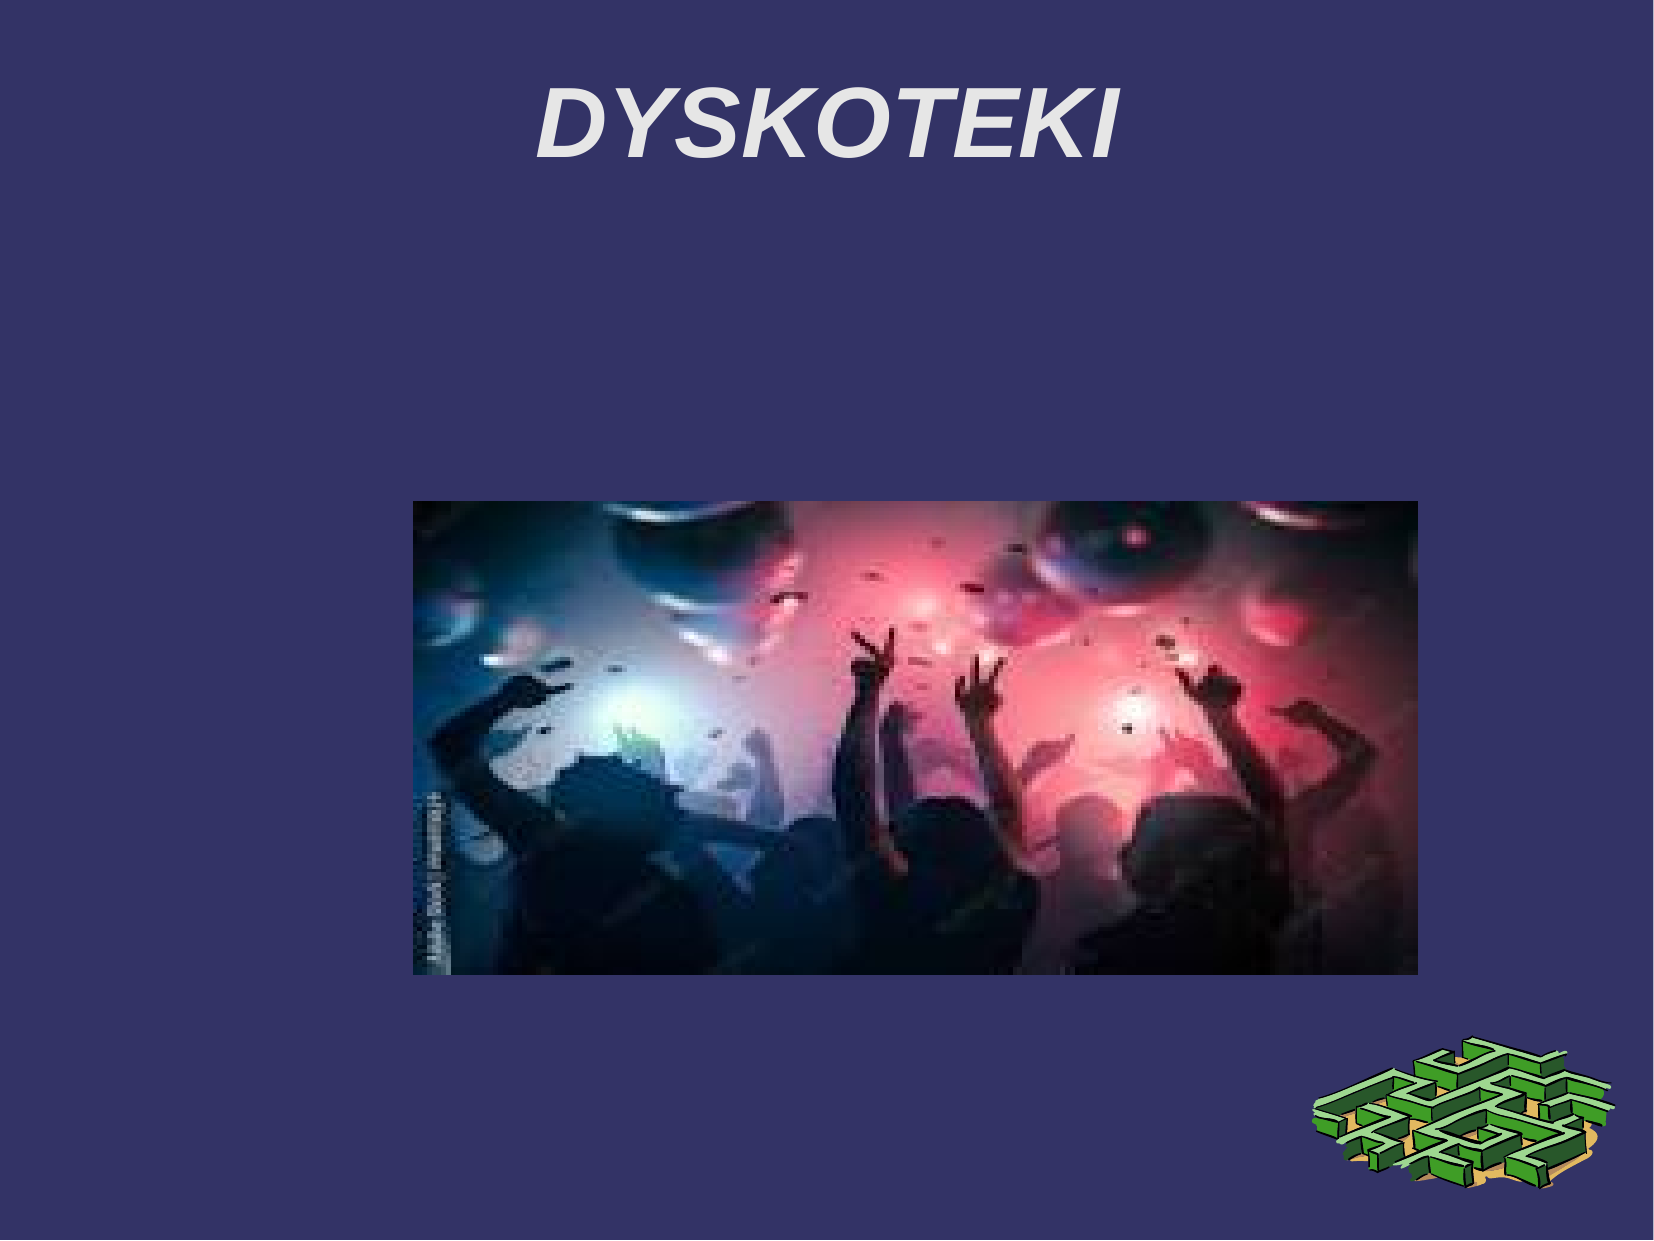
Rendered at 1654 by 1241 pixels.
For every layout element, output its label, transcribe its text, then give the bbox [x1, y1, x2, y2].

title DYSKOTEKI [121, 19, 1534, 227]
picture [413, 501, 1418, 975]
